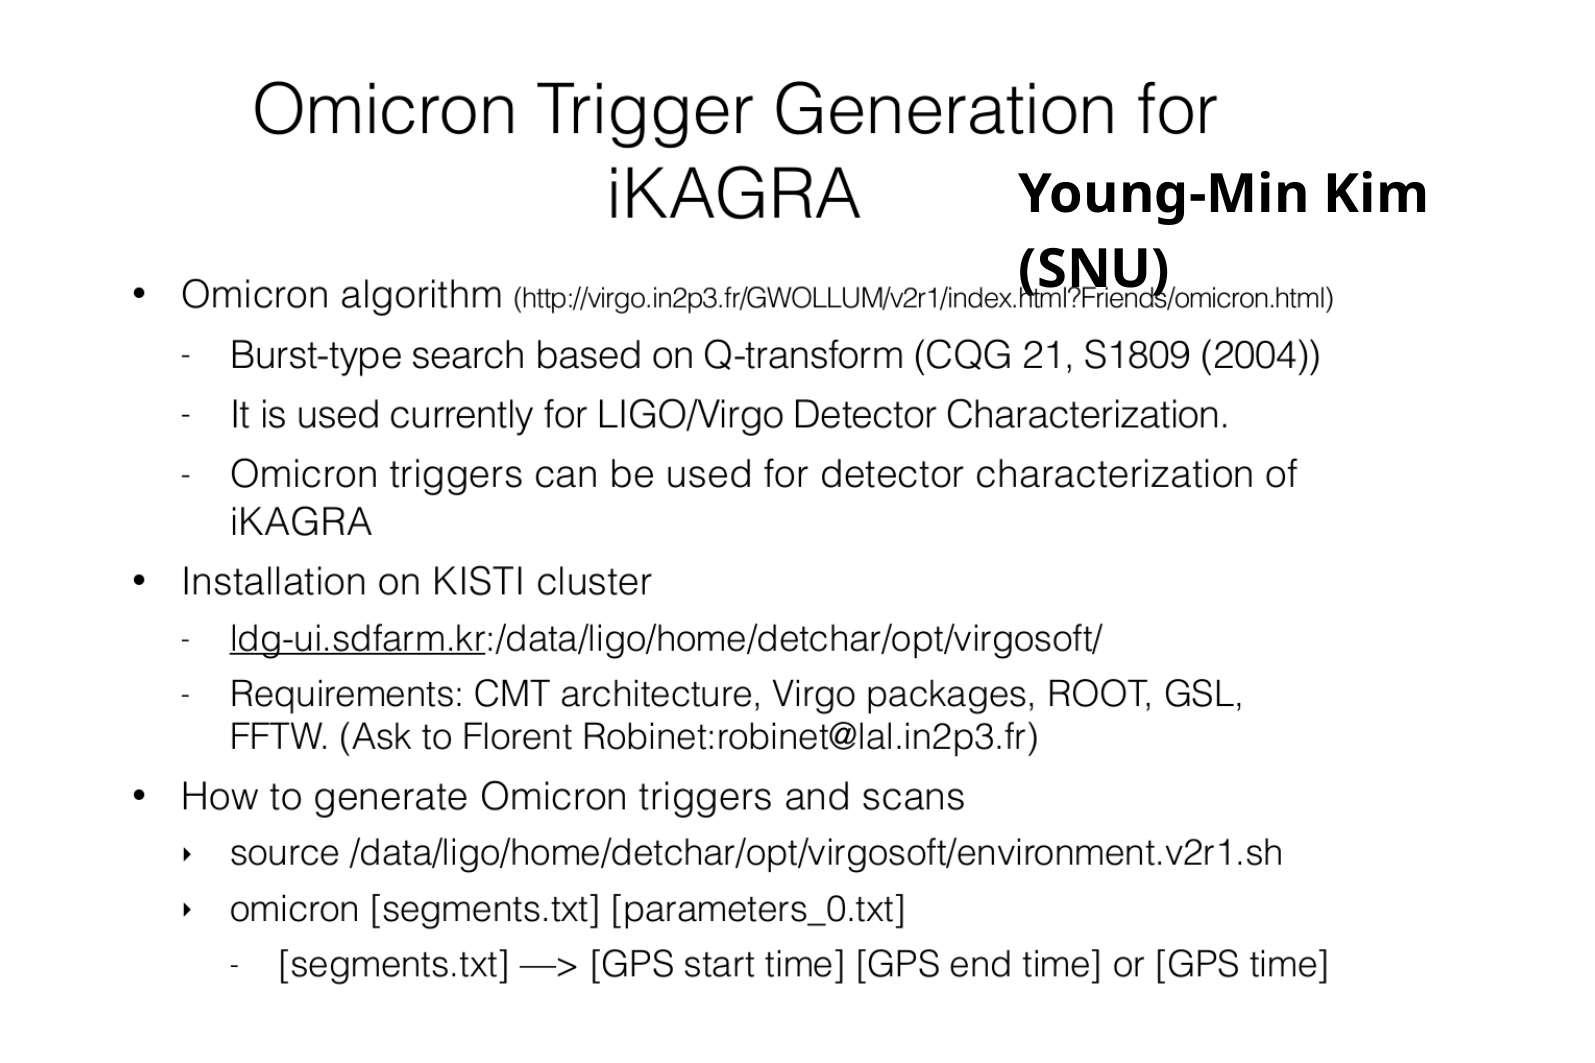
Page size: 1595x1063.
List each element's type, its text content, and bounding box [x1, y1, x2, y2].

text_box Young-Min Kim (SNU) [1003, 147, 1477, 296]
picture [88, 58, 1359, 1015]
